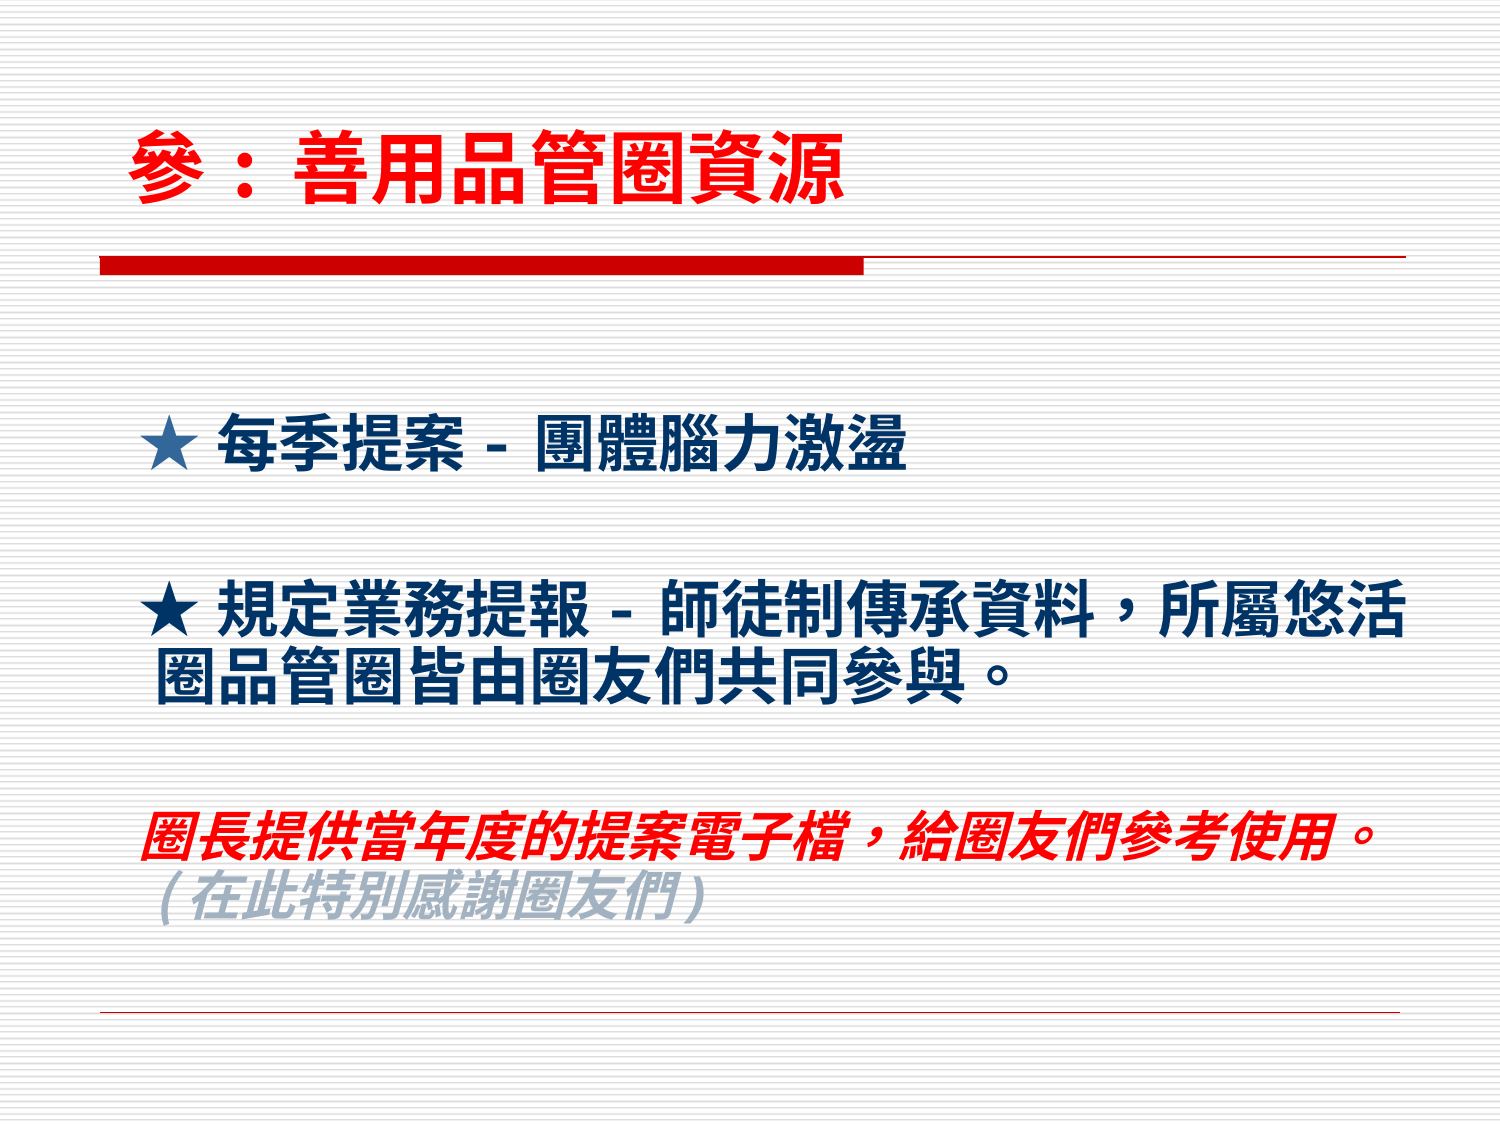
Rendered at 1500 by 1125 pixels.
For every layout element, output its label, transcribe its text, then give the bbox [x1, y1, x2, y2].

list ★每季提案-團體腦力激盪 ★規定業務提報-師徒制傳承資料，所屬悠活圈品管圈皆由圈友們共同參與。 圈長提供當年度的提案電子檔，給圈友們參考使用。(在此特別感謝圈友們) [123, 314, 1437, 1015]
title 參:善用品管圈資源 [53, 66, 1366, 266]
picture [0, 0, 1500, 1125]
